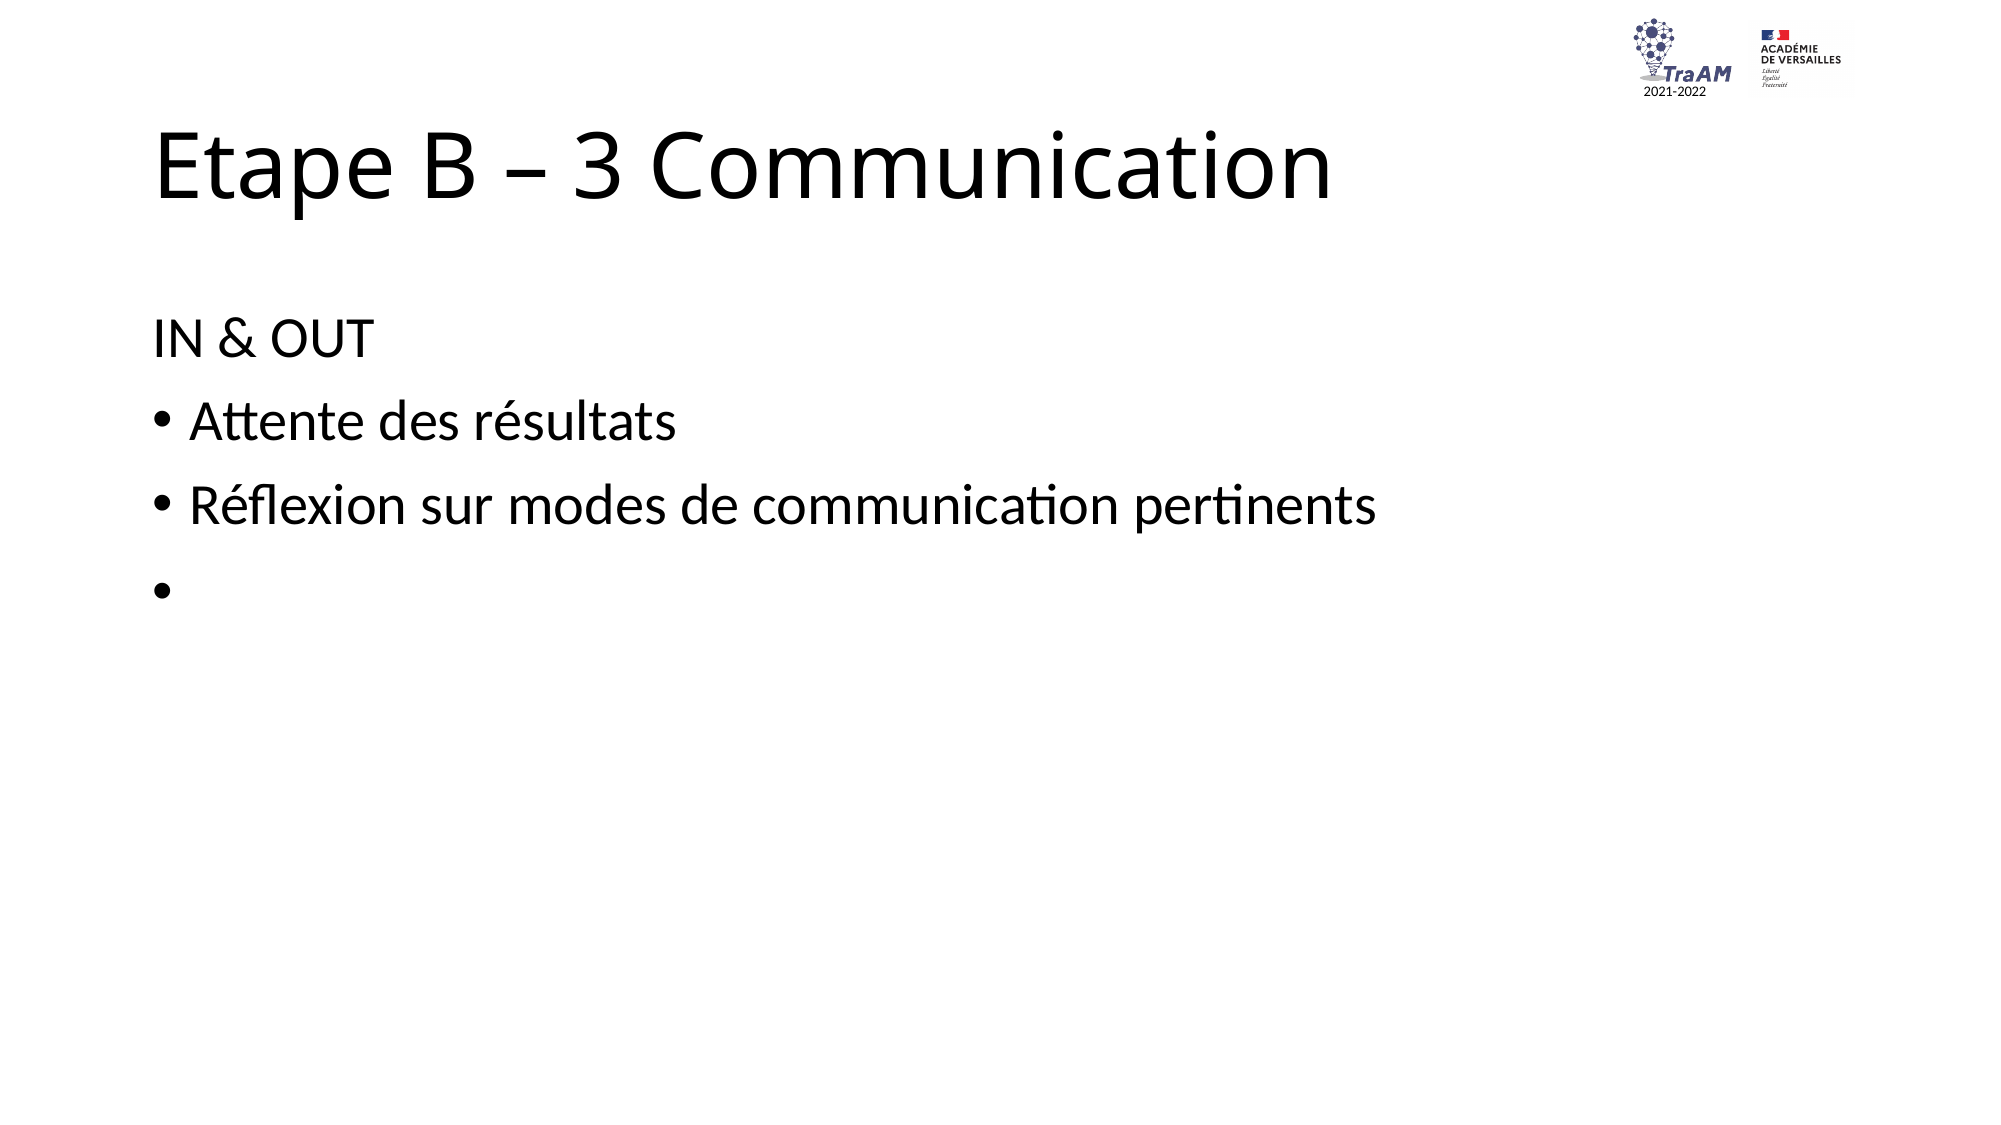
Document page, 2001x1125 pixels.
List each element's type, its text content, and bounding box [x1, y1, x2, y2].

title Etape B – 3 Communication [137, 59, 1863, 278]
list IN & OUT Attente des résultats Réflexion sur modes de communication pertinents [137, 299, 1612, 1014]
